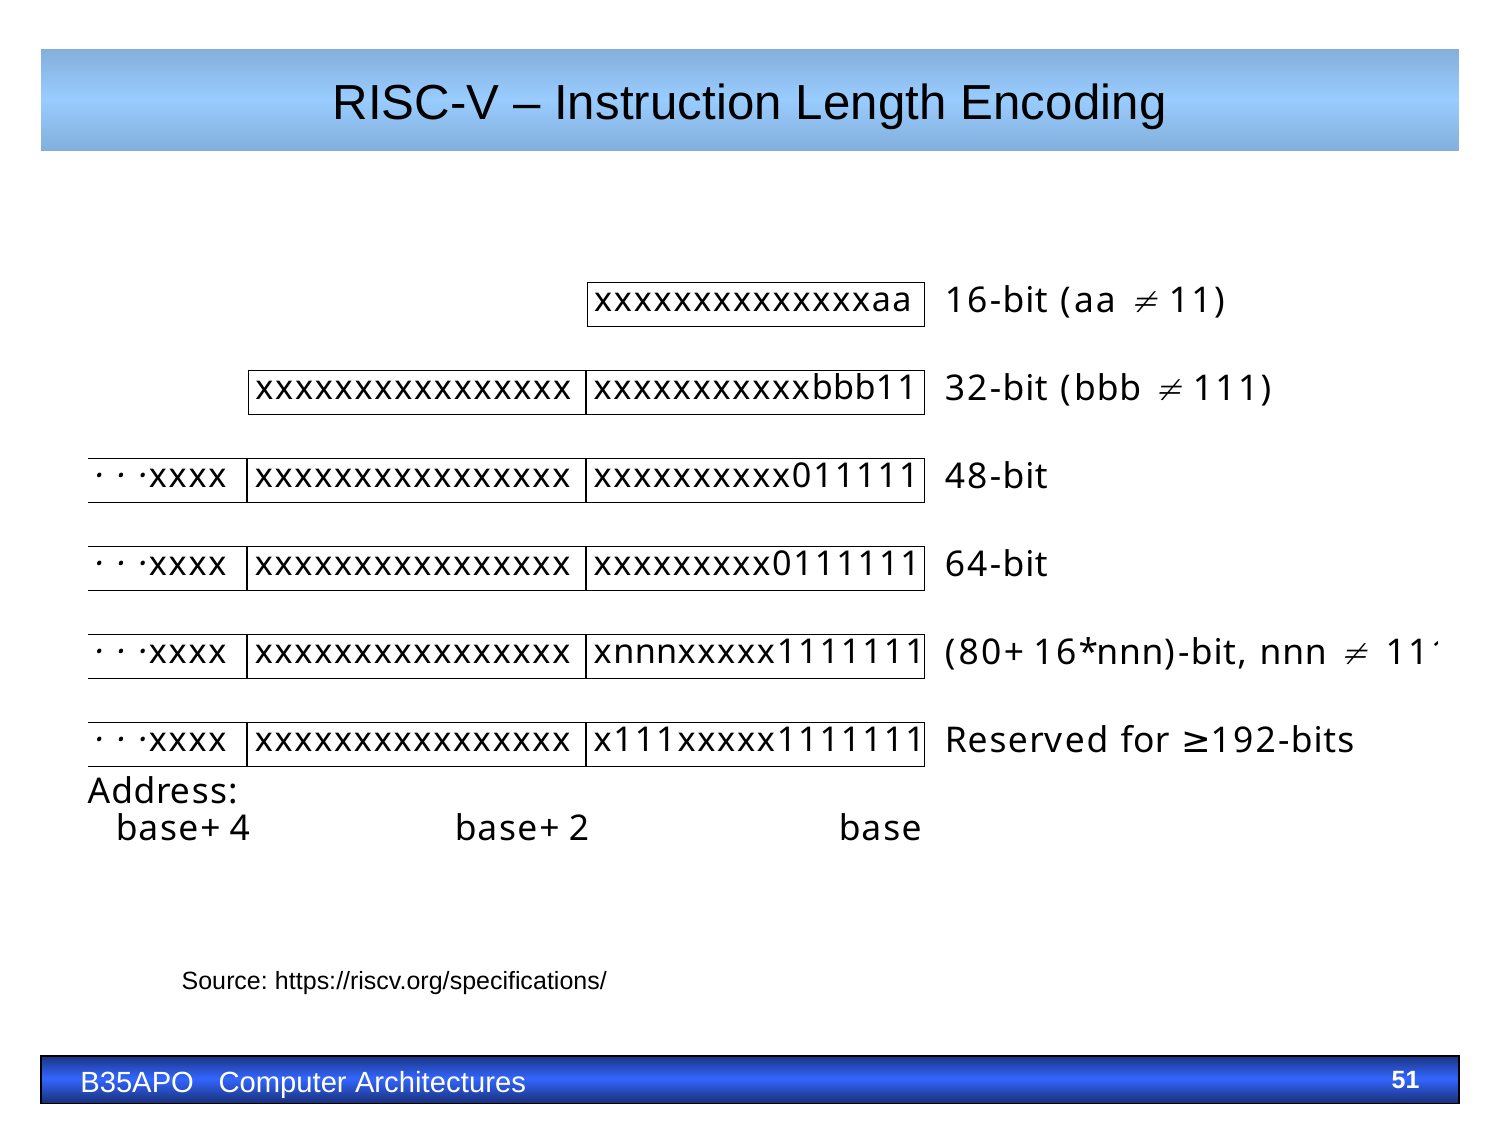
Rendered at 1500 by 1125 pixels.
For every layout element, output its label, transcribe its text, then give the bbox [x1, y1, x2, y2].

text_box Source: https://riscv.org/specifications/ [166, 959, 623, 1002]
title RISC-V – Instruction Length Encoding [41, 49, 1459, 151]
chart [63, 266, 1438, 860]
